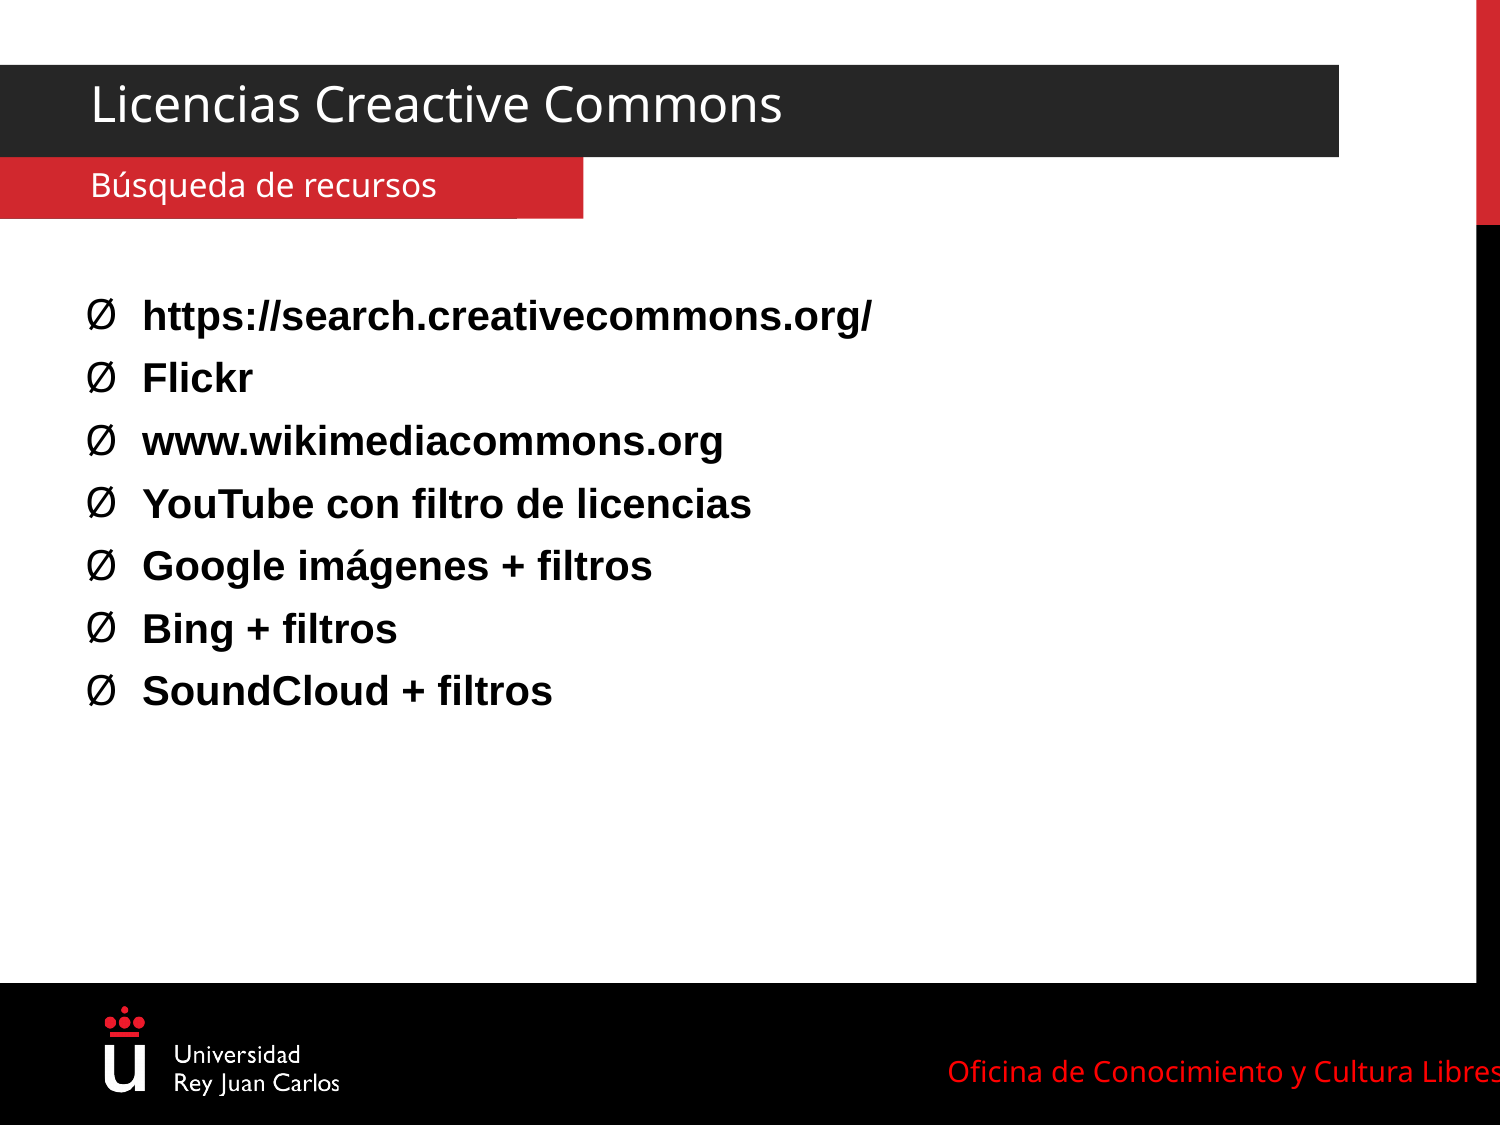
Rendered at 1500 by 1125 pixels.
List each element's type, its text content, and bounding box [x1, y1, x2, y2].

text_box https://search.creativecommons.org/ Flickr www.wikimediacommons.org YouTube con filtro de licencias Google imágenes + filtros Bing + filtros SoundCloud + filtros [70, 281, 1272, 869]
text_box [0, 984, 1500, 1125]
text_box [73, 261, 1374, 890]
text_box Oficina de Conocimiento y Cultura Libres [932, 1046, 1500, 1097]
text_box Búsqueda de recursos [0, 158, 584, 219]
picture [104, 1006, 339, 1096]
text_box Licencias Creactive Commons [0, 64, 1339, 158]
